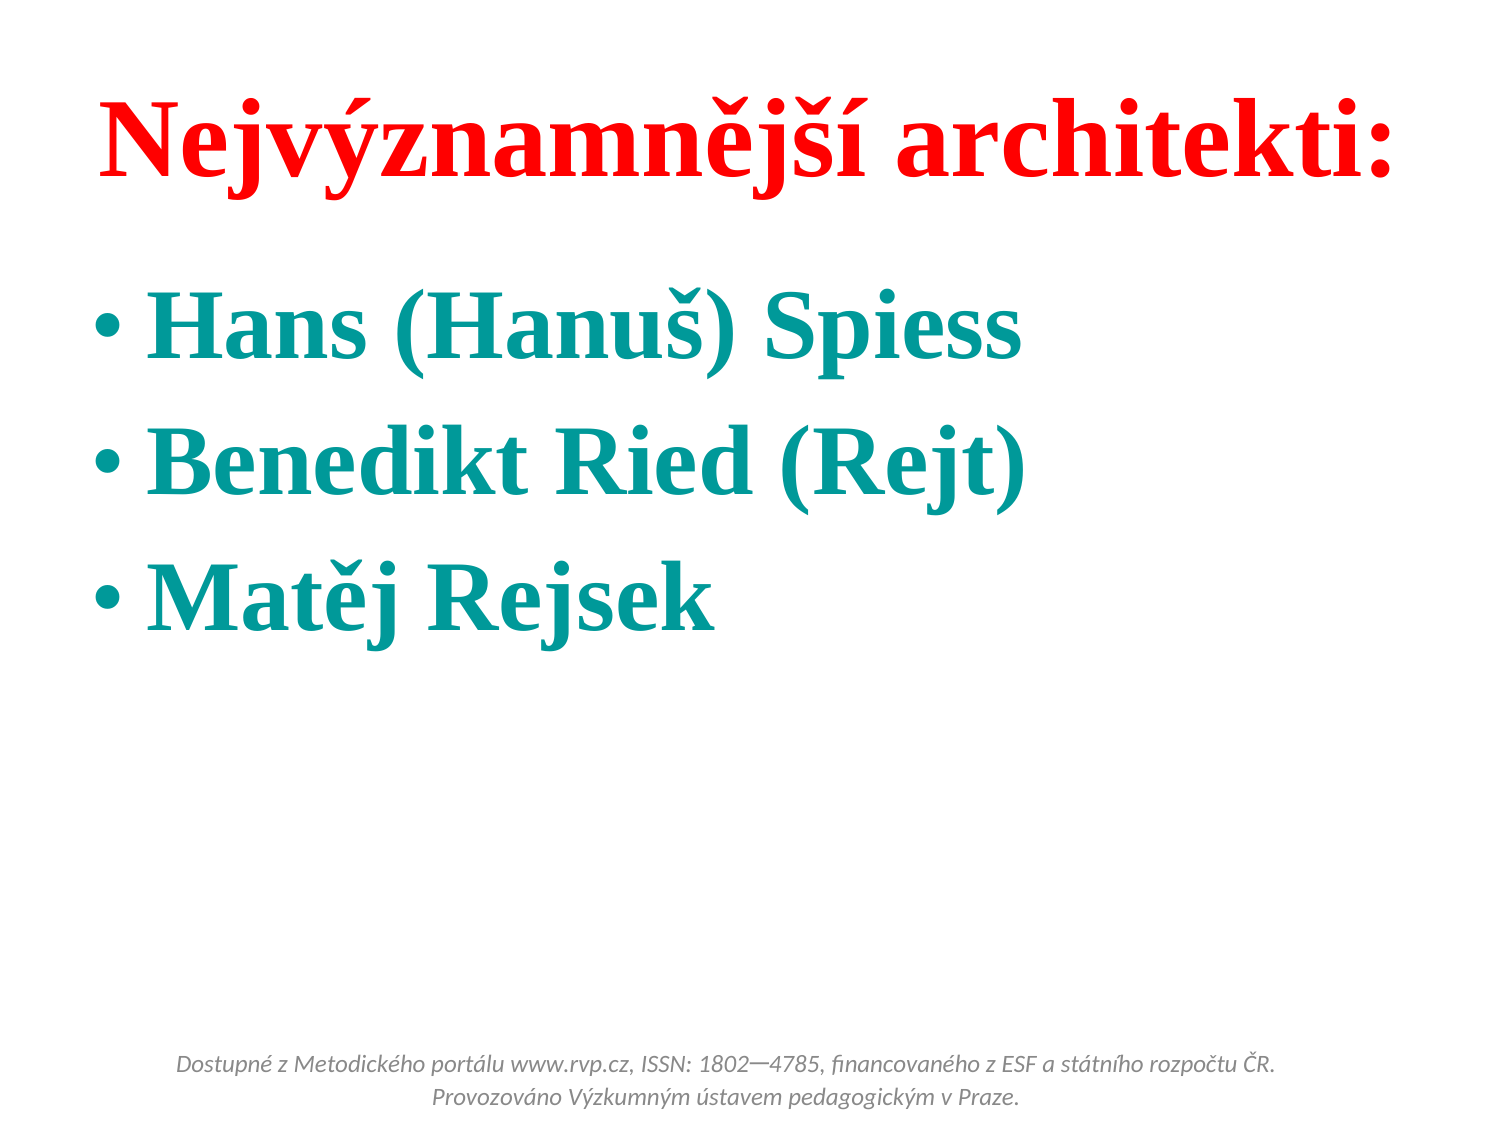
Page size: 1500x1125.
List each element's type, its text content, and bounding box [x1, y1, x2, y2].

title Nejvýznamnější architekti: [75, 45, 1426, 233]
list Hans (Hanuš) Spiess Benedikt Ried (Rejt) Matěj Rejsek [75, 262, 1426, 1006]
text_box Dostupné z Metodického portálu www.rvp.cz, ISSN: 1802–4785, financovaného z ESF a státního rozpočtu ČR. Provozováno Výzkumným ústavem pedagogickým v Praze. [105, 1042, 1348, 1103]
